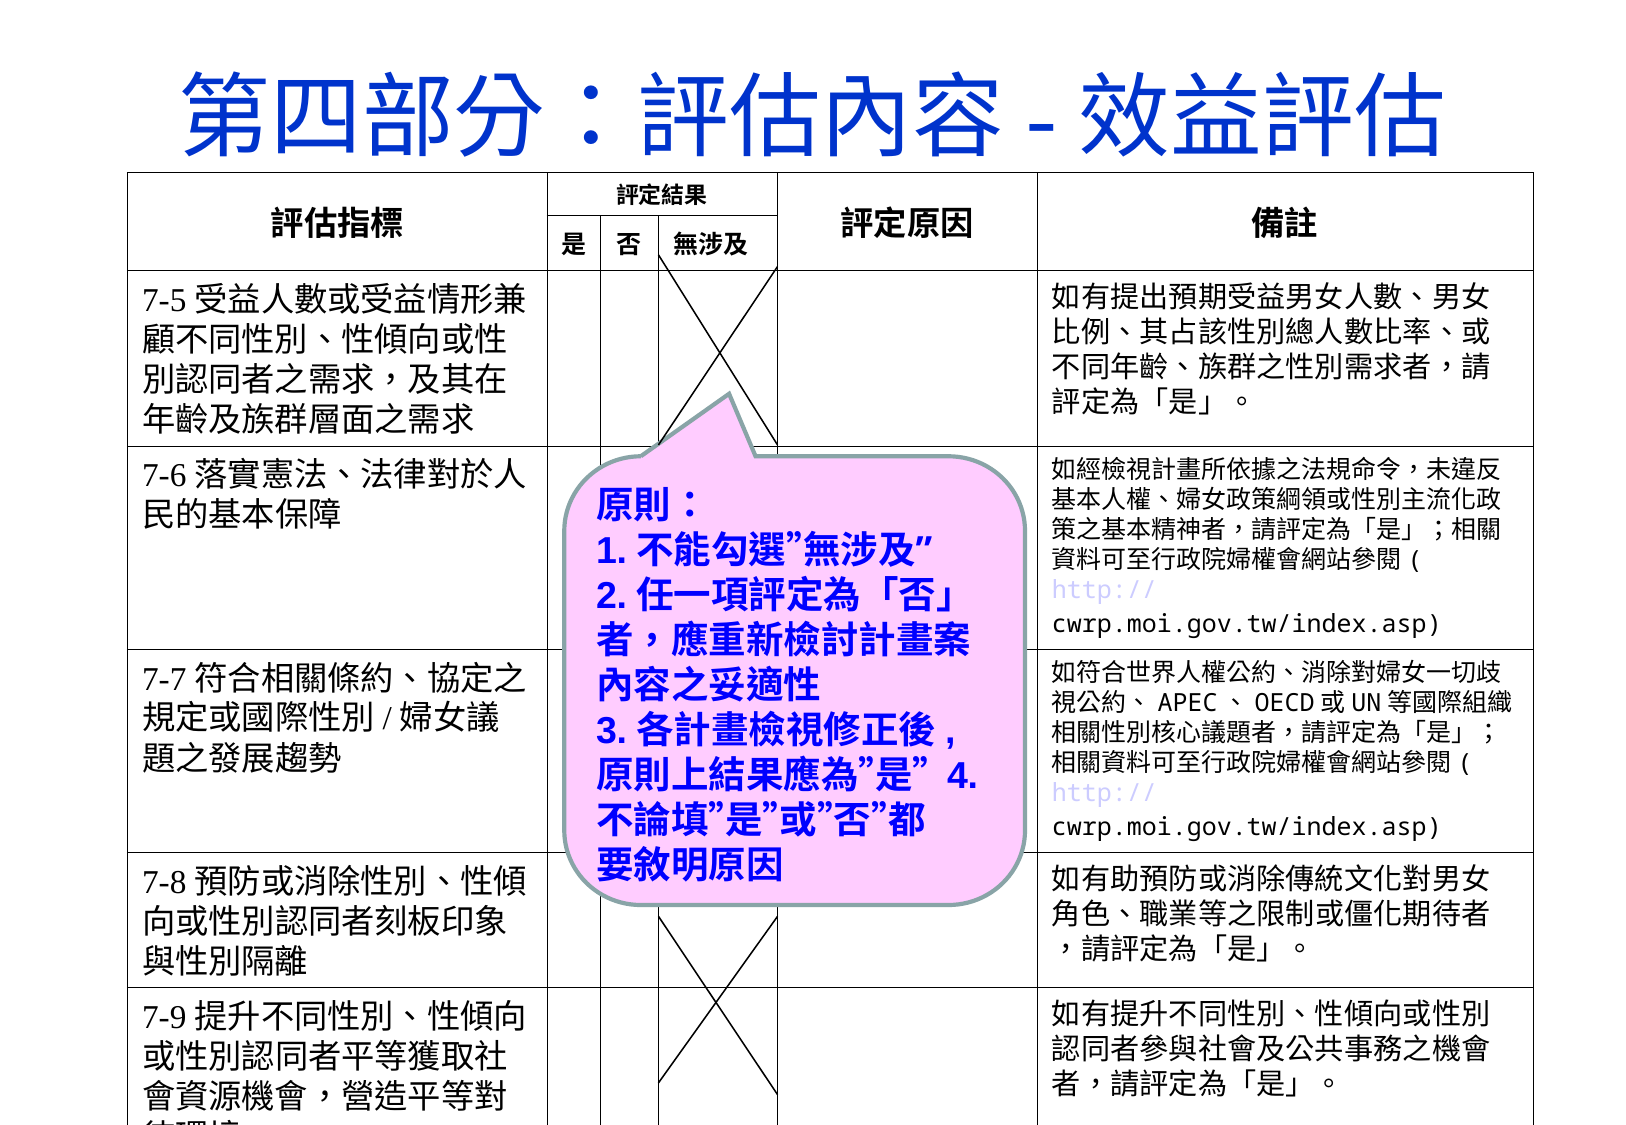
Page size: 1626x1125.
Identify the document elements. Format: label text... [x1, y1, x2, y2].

table_cell [778, 988, 1037, 1125]
table_cell 7-7符合相關條約、協定之規定或國際性別/婦女議題之發展趨勢 [128, 650, 547, 852]
table_cell [729, 920, 777, 987]
table_cell 否 [601, 216, 658, 270]
table_cell [548, 650, 567, 852]
table_cell [671, 271, 772, 350]
table_cell [753, 447, 777, 456]
table_cell 是 [548, 216, 600, 270]
table_cell [548, 988, 600, 1125]
table_header 評定原因 [778, 173, 1037, 270]
table_cell 無涉及 [659, 259, 666, 270]
table_cell 無涉及 [659, 216, 777, 270]
table_cell [601, 271, 658, 446]
table_cell [778, 853, 1037, 987]
table_cell [664, 356, 776, 446]
table_header 評估指標 [128, 173, 547, 270]
table_cell [659, 1006, 777, 1125]
table_cell [659, 921, 704, 987]
table_cell [1023, 650, 1037, 852]
title 第四部分：評估內容-效益評估 [121, 37, 1504, 188]
table_header 備註 [1038, 173, 1533, 270]
table_cell [548, 447, 600, 649]
table_cell [659, 988, 714, 1079]
table_cell 如經檢視計畫所依據之法規命令，未違反基本人權、婦女政策綱領或性別主流化政策之基本精神者，請評定為「是」；相關資料可至行政院婦權會網站參閱(http://cwrp.moi.gov.tw/index.asp) [1038, 447, 1533, 649]
table_cell [548, 271, 600, 446]
table_cell 7-6落實憲法、法律對於人民的基本保障 [128, 447, 547, 649]
text_box 原則： 1.不能勾選”無涉及” 2.任一項評定為「否」者，應重新檢討計畫案內容之妥適性 3.各計畫檢視修正後,原則上結果應為”是” 4.不論填”是”或”否”都 要敘明原因 [564, 393, 1026, 906]
table_cell [548, 853, 600, 987]
table_cell 如有提升不同性別、性傾向或性別認同者參與社會及公共事務之機會者，請評定為「是」。 [1038, 988, 1533, 1125]
table_cell 如符合世界人權公約、消除對婦女一切歧視公約、APEC、OECD或UN等國際組織相關性別核心議題者，請評定為「是」；相關資料可至行政院婦權會網站參閱(http://cwrp.moi.gov.tw/index.asp) [1038, 650, 1533, 852]
table_header 評定結果 [548, 173, 777, 215]
table_cell 7-8預防或消除性別、性傾向或性別認同者刻板印象與性別隔離 [128, 853, 547, 987]
table_cell [601, 988, 658, 1125]
table_cell [601, 447, 652, 466]
table_cell [778, 271, 1037, 446]
table_cell [778, 447, 1037, 649]
table_cell [659, 906, 777, 987]
table_cell [601, 895, 658, 987]
table_cell [718, 988, 777, 1090]
table_cell [659, 271, 718, 441]
table_cell 如有助預防或消除傳統文化對男女角色、職業等之限制或僵化期待者，請評定為「是」。 [1038, 853, 1533, 987]
table_cell 7-5受益人數或受益情形兼顧不同性別、性傾向或性別認同者之需求，及其在年齡及族群層面之需求 [128, 271, 547, 446]
table_cell [722, 271, 777, 441]
table_cell 7-9提升不同性別、性傾向或性別認同者平等獲取社會資源機會，營造平等對待環境 [128, 988, 547, 1125]
table_cell 如有提出預期受益男女人數、男女比例、其占該性別總人數比率、或不同年齡、族群之性別需求者，請評定為「是」。 [1038, 271, 1533, 446]
table_cell [708, 988, 724, 999]
